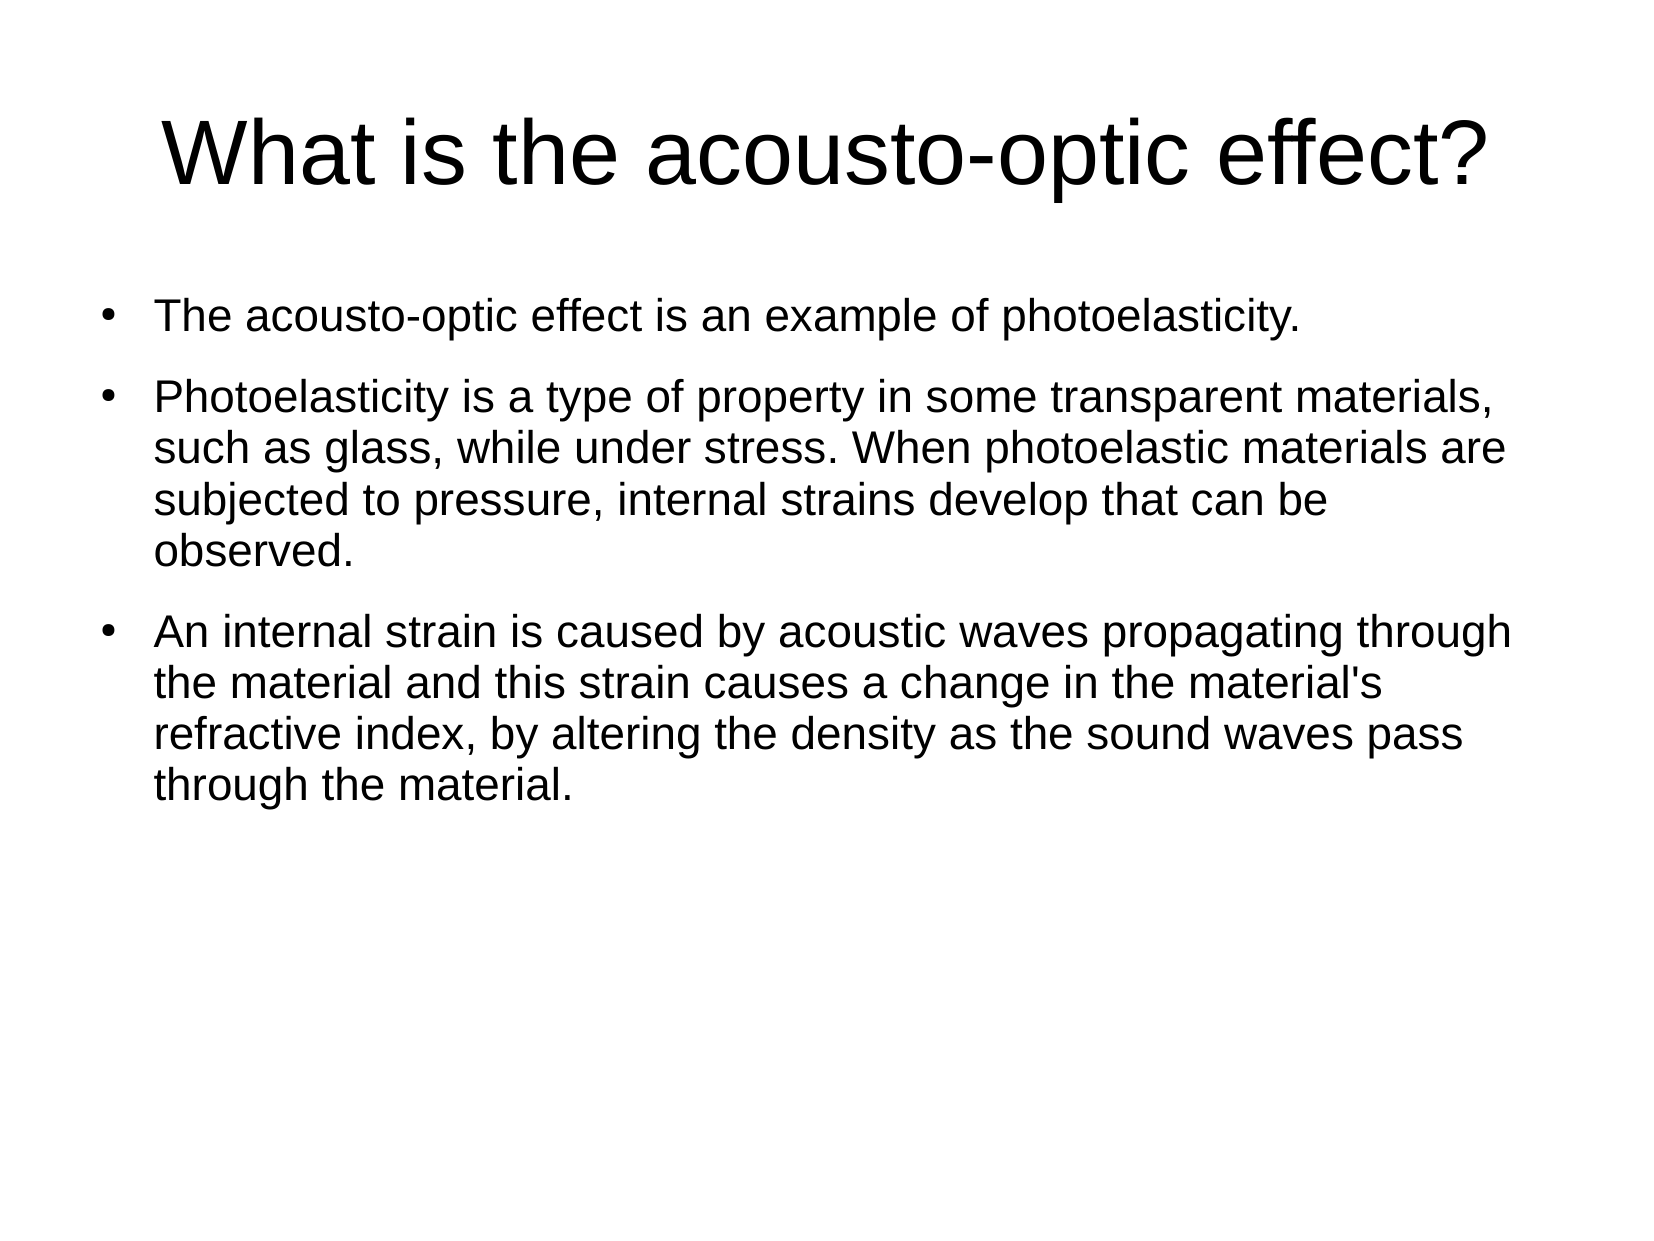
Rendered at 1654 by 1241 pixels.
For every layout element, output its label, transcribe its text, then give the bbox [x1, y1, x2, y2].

title What is the acousto-optic effect? [82, 49, 1571, 257]
list The acousto-optic effect is an example of photoelasticity. Photoelasticity is a type of property in some transparent materials, such as glass, while under stress. When photoelastic materials are subjected to pressure, internal strains develop that can be observed. An internal strain is caused by acoustic waves propagating through the material and this strain causes a change in the material's refractive index, by altering the density as the sound waves pass through the material. [82, 290, 1538, 1010]
